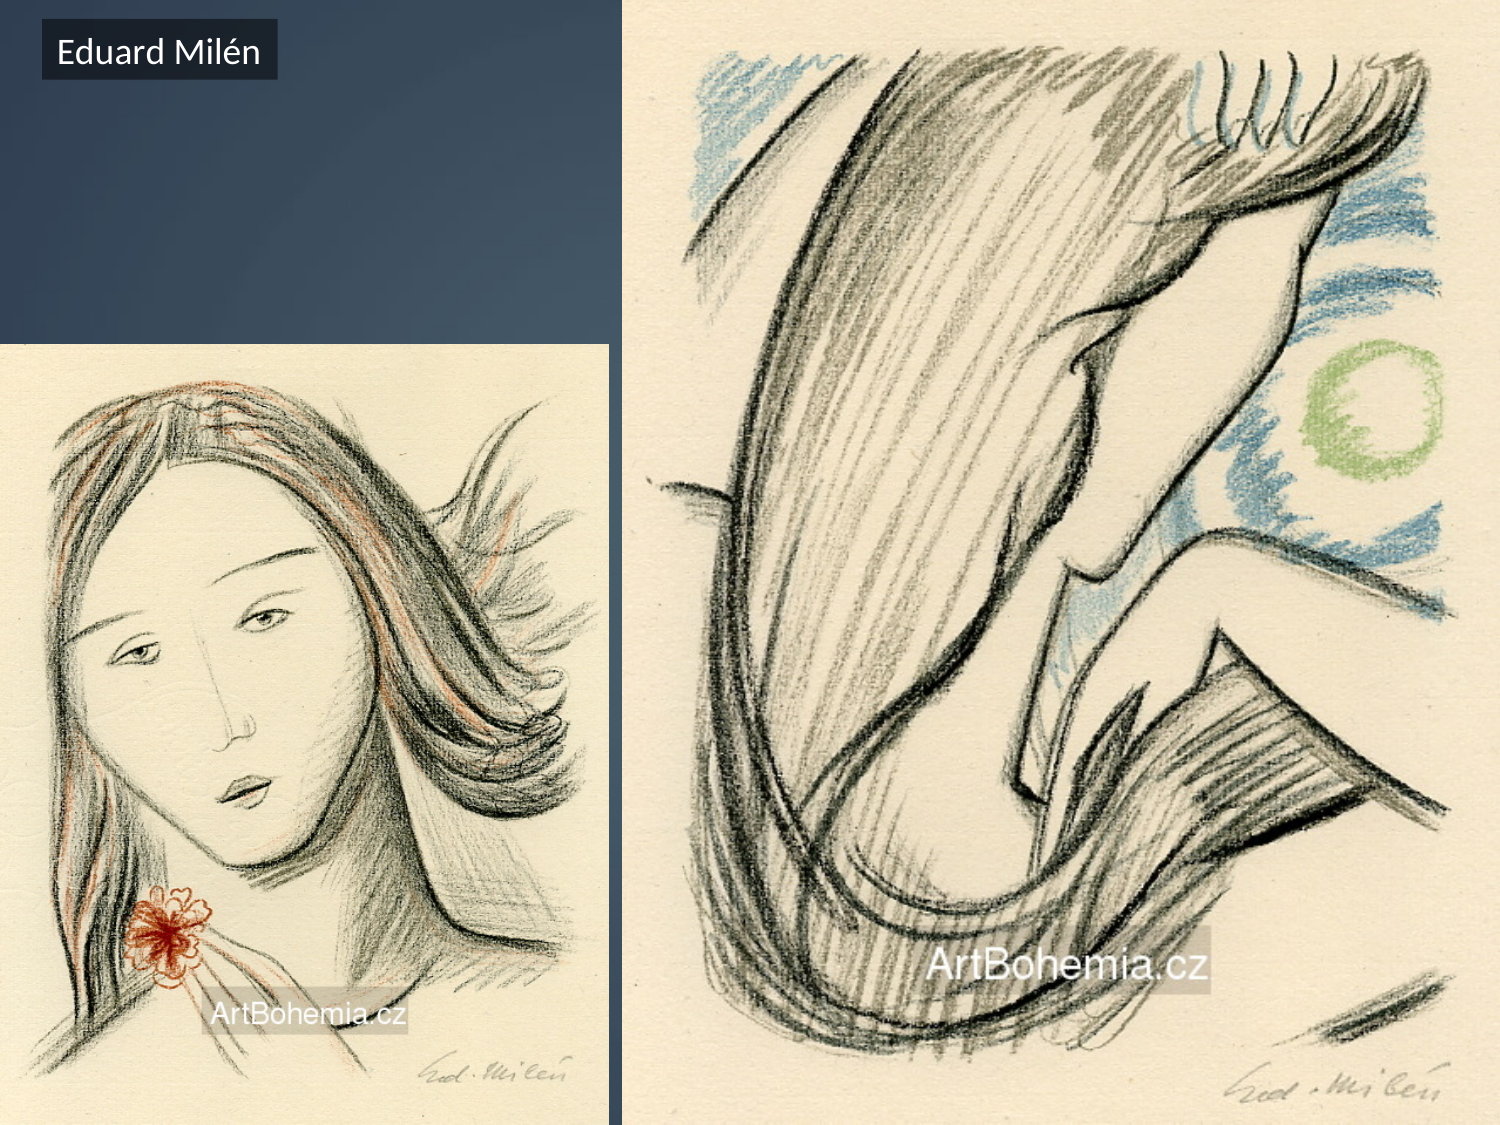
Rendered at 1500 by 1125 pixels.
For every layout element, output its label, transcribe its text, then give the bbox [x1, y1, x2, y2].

text_box Eduard Milén [42, 18, 467, 80]
picture [0, 0, 1500, 1125]
